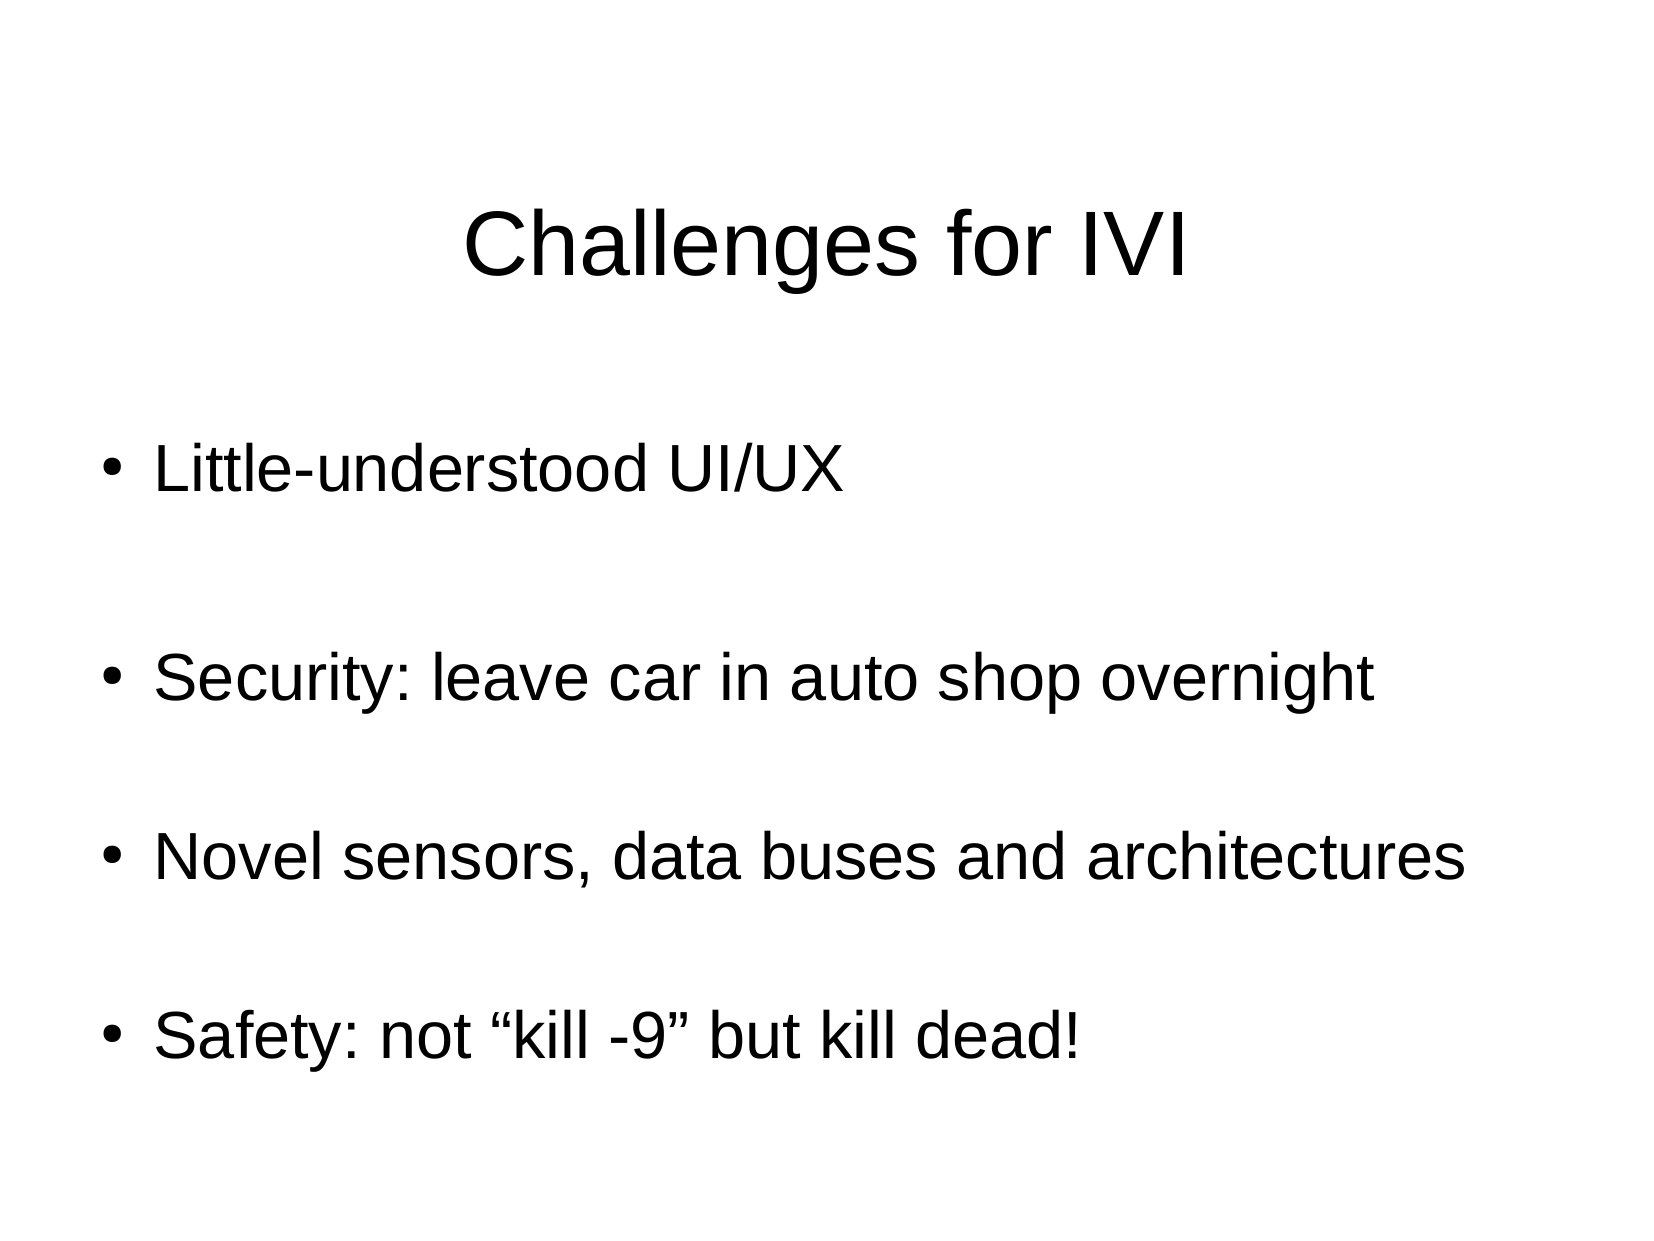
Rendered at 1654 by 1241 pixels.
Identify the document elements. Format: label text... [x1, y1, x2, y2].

list Little-understood UI/UX Security: leave car in auto shop overnight Novel sensors, data buses and architectures Safety: not “kill -9” but kill dead! [82, 327, 1571, 1146]
title Challenges for IVI [82, 139, 1571, 327]
